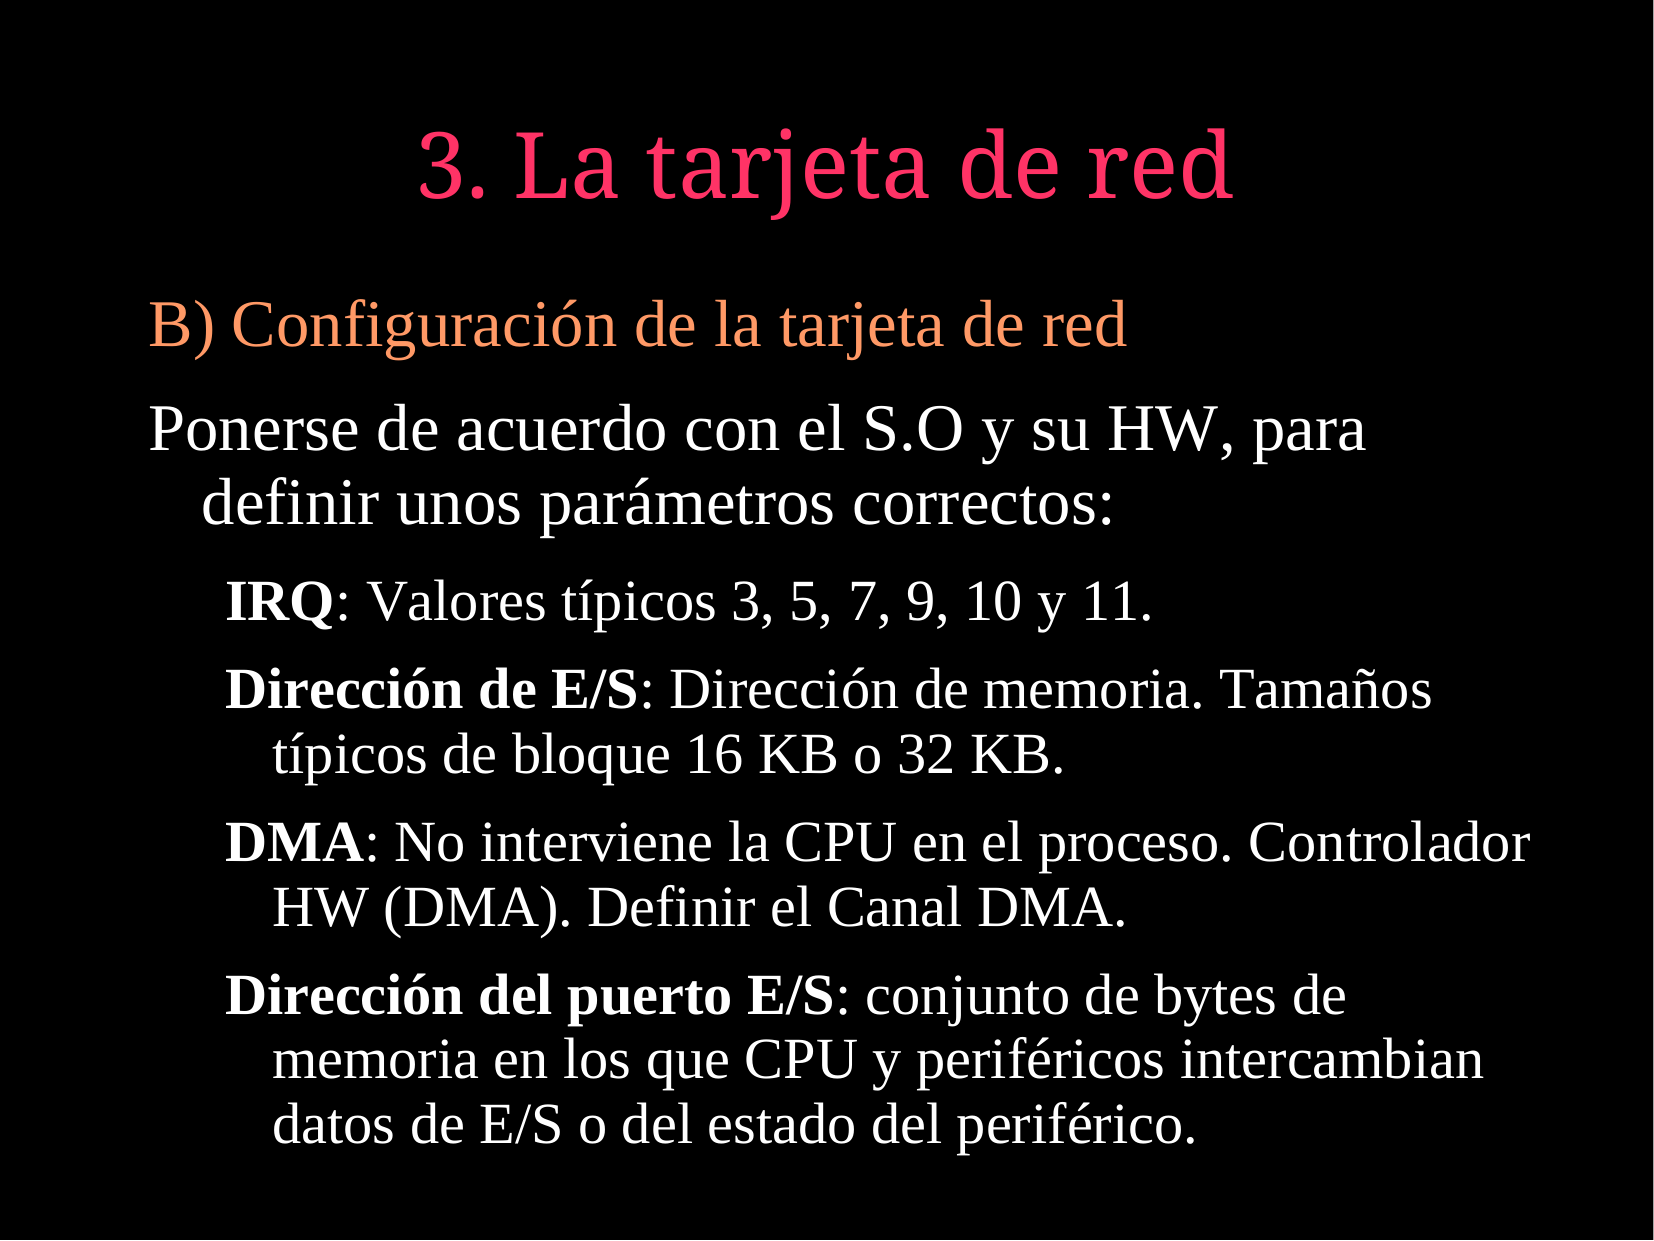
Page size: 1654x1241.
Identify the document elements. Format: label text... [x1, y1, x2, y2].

list B) Configuración de la tarjeta de red Ponerse de acuerdo con el S.O y su HW, para definir unos parámetros correctos: IRQ: Valores típicos 3, 5, 7, 9, 10 y 11. Dirección de E/S: Dirección de memoria. Tamaños típicos de bloque 16 KB o 32 KB. DMA: No interviene la CPU en el proceso. Controlador HW (DMA). Definir el Canal DMA. Dirección del puerto E/S: conjunto de bytes de memoria en los que CPU y periféricos intercambian datos de E/S o del estado del periférico. [130, 287, 1543, 1168]
title 3. La tarjeta de red [119, 59, 1532, 267]
